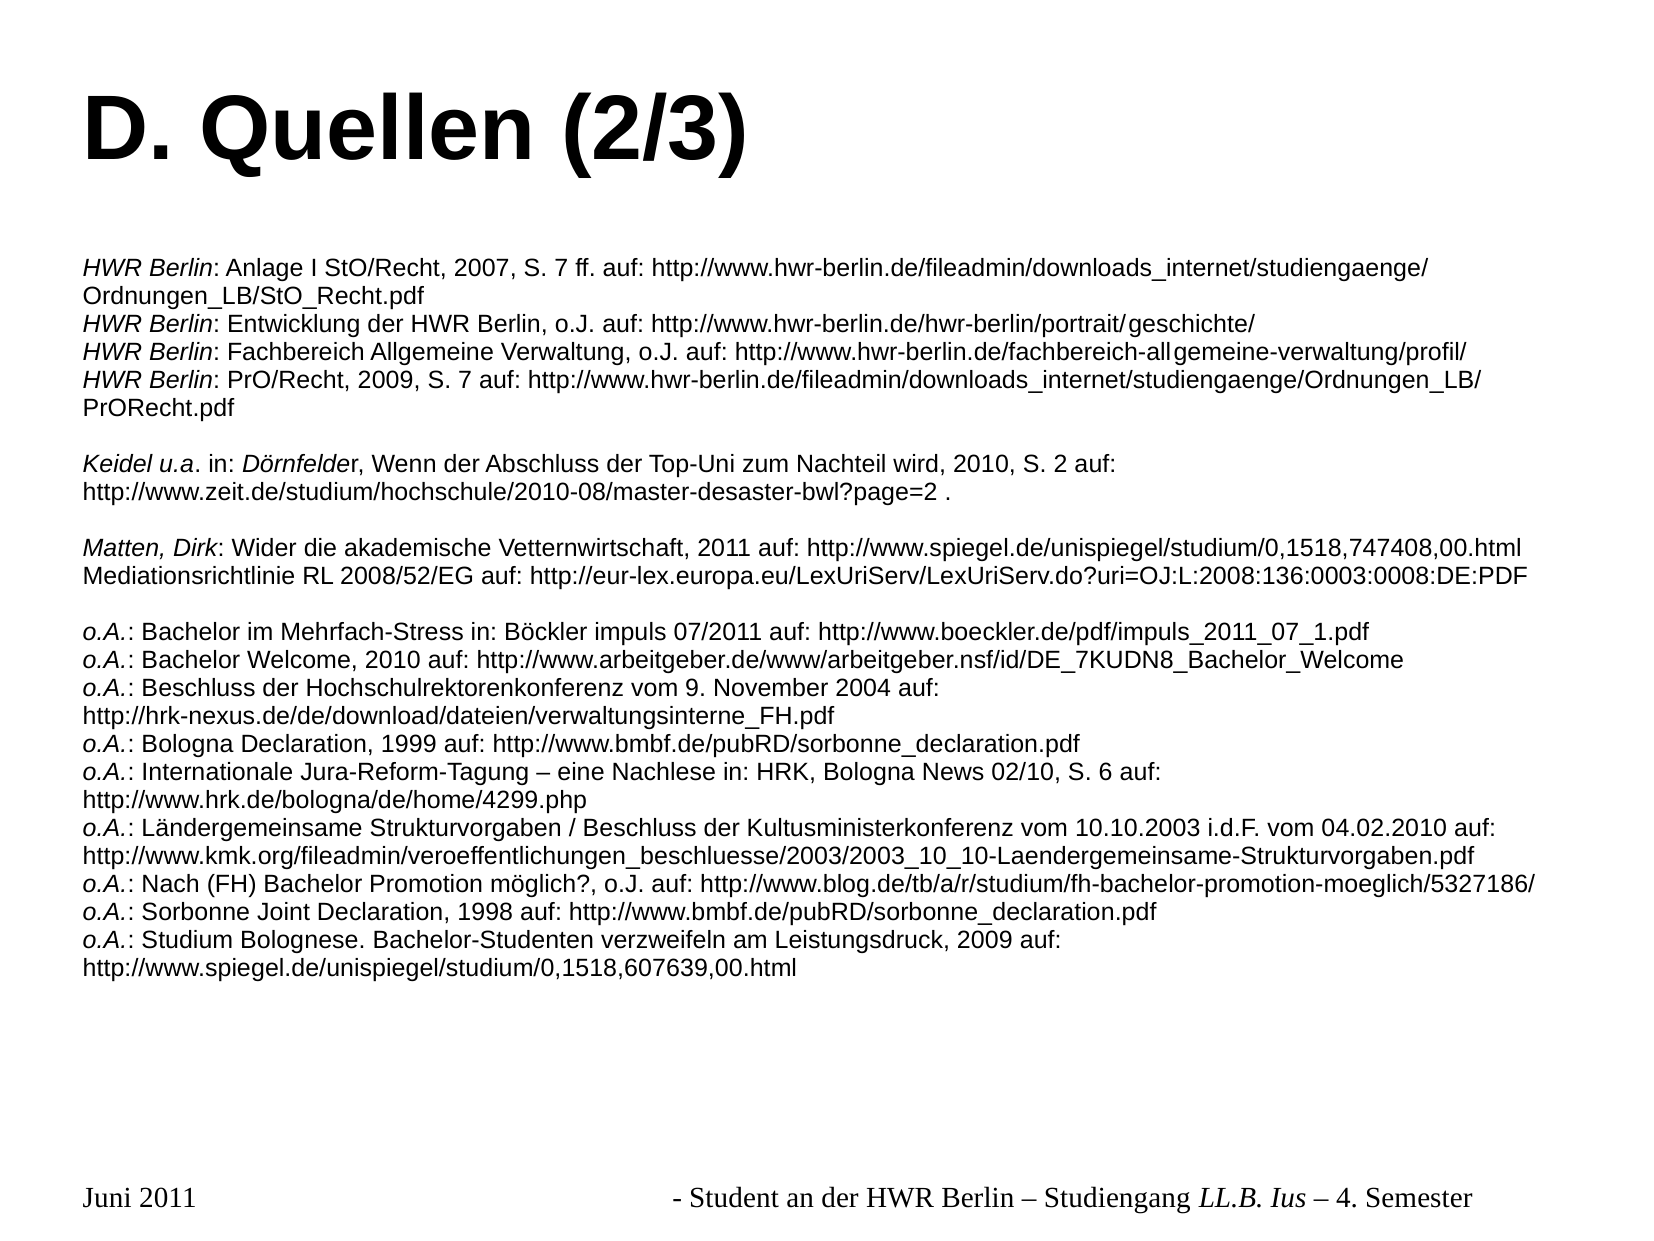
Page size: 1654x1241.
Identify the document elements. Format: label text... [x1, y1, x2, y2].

title D. Quellen (2/3) [82, 49, 1571, 207]
subtitle HWR Berlin: Anlage I StO/Recht, 2007, S. 7 ff. auf: http://www.hwr-berlin.de/fileadmin/downloads_internet/studiengaenge/Ordnungen_LB/StO_Recht.pdf HWR Berlin: Entwicklung der HWR Berlin, o.J. auf: http://www.hwr-berlin.de/hwr-berlin/portrait/­ge­schichte/ HWR Berlin: Fachbereich Allgemeine Verwaltung, o.J. auf: http://www.hwr-berlin.de/fachbereich-all­gemeine-verwaltung/profil/ HWR Berlin: PrO/Recht, 2009, S. 7 auf: http://www.hwr-berlin.de/fileadmin/downloads_internet/studiengaenge/Ordnungen_LB/PrORecht.pdf Keidel u.a. in: Dörnfelder, Wenn der Abschluss der Top-Uni zum Nachteil wird, 2010, S. 2 auf: http://www.zeit.de/studium/hochschule/2010-08/master-desaster-bwl?page=2 . Matten, Dirk: Wider die akademische Vetternwirtschaft, 2011 auf: http://www.spiegel.de/unispiegel/studium/0,1518,747408,00.html Mediationsrichtlinie RL 2008/52/EG auf: http://eur-lex.europa.eu/LexUriServ/LexUriServ.do?uri=OJ:L:2008:136:0003:0008:DE:PDF o.A.: Bachelor im Mehrfach-Stress in: Böckler impuls 07/2011 auf: http://www.boeckler.de/pdf/impuls_2011_07_1.pdf o.A.: Bachelor Welcome, 2010 auf: http://www.arbeitgeber.de/www/arbeitgeber.nsf/id/DE_7KUDN8_Bachelor_Welcome o.A.: Beschluss der Hochschulrektorenkonferenz vom 9. November 2004 auf: http://hrk-nexus.de/de/download/dateien/verwaltungsinterne_FH.pdf o.A.: Bologna Declaration, 1999 auf: http://www.bmbf.de/pubRD/sorbonne_declaration.pdf o.A.: Internationale Jura-Reform-Tagung – eine Nachlese in: HRK, Bologna News 02/10, S. 6 auf: http://www.hrk.de/bologna/de/home/4299.php o.A.: Ländergemeinsame Strukturvorgaben / Beschluss der Kultusministerkonferenz vom 10.10.2003 i.d.F. vom 04.02.2010 auf: http://www.kmk.org/fileadmin/veroeffentlichungen_beschluesse/2003/2003_10_10-Laendergemeinsame-Strukturvorgaben.pdf o.A.: Nach (FH) Bachelor Promotion möglich?, o.J. auf: http://www.blog.de/tb/a/r/studium/fh-bachelor-promotion-moeglich/5327186/ o.A.: Sorbonne Joint Declaration, 1998 auf: http://www.bmbf.de/pubRD/sorbonne_declaration.pdf o.A.: Studium Bolognese. Bachelor-Studenten verzweifeln am Leistungsdruck, 2009 auf: http://www.spiegel.de/unispiegel/studium/0,1518,607639,00.html [82, 243, 1571, 1048]
